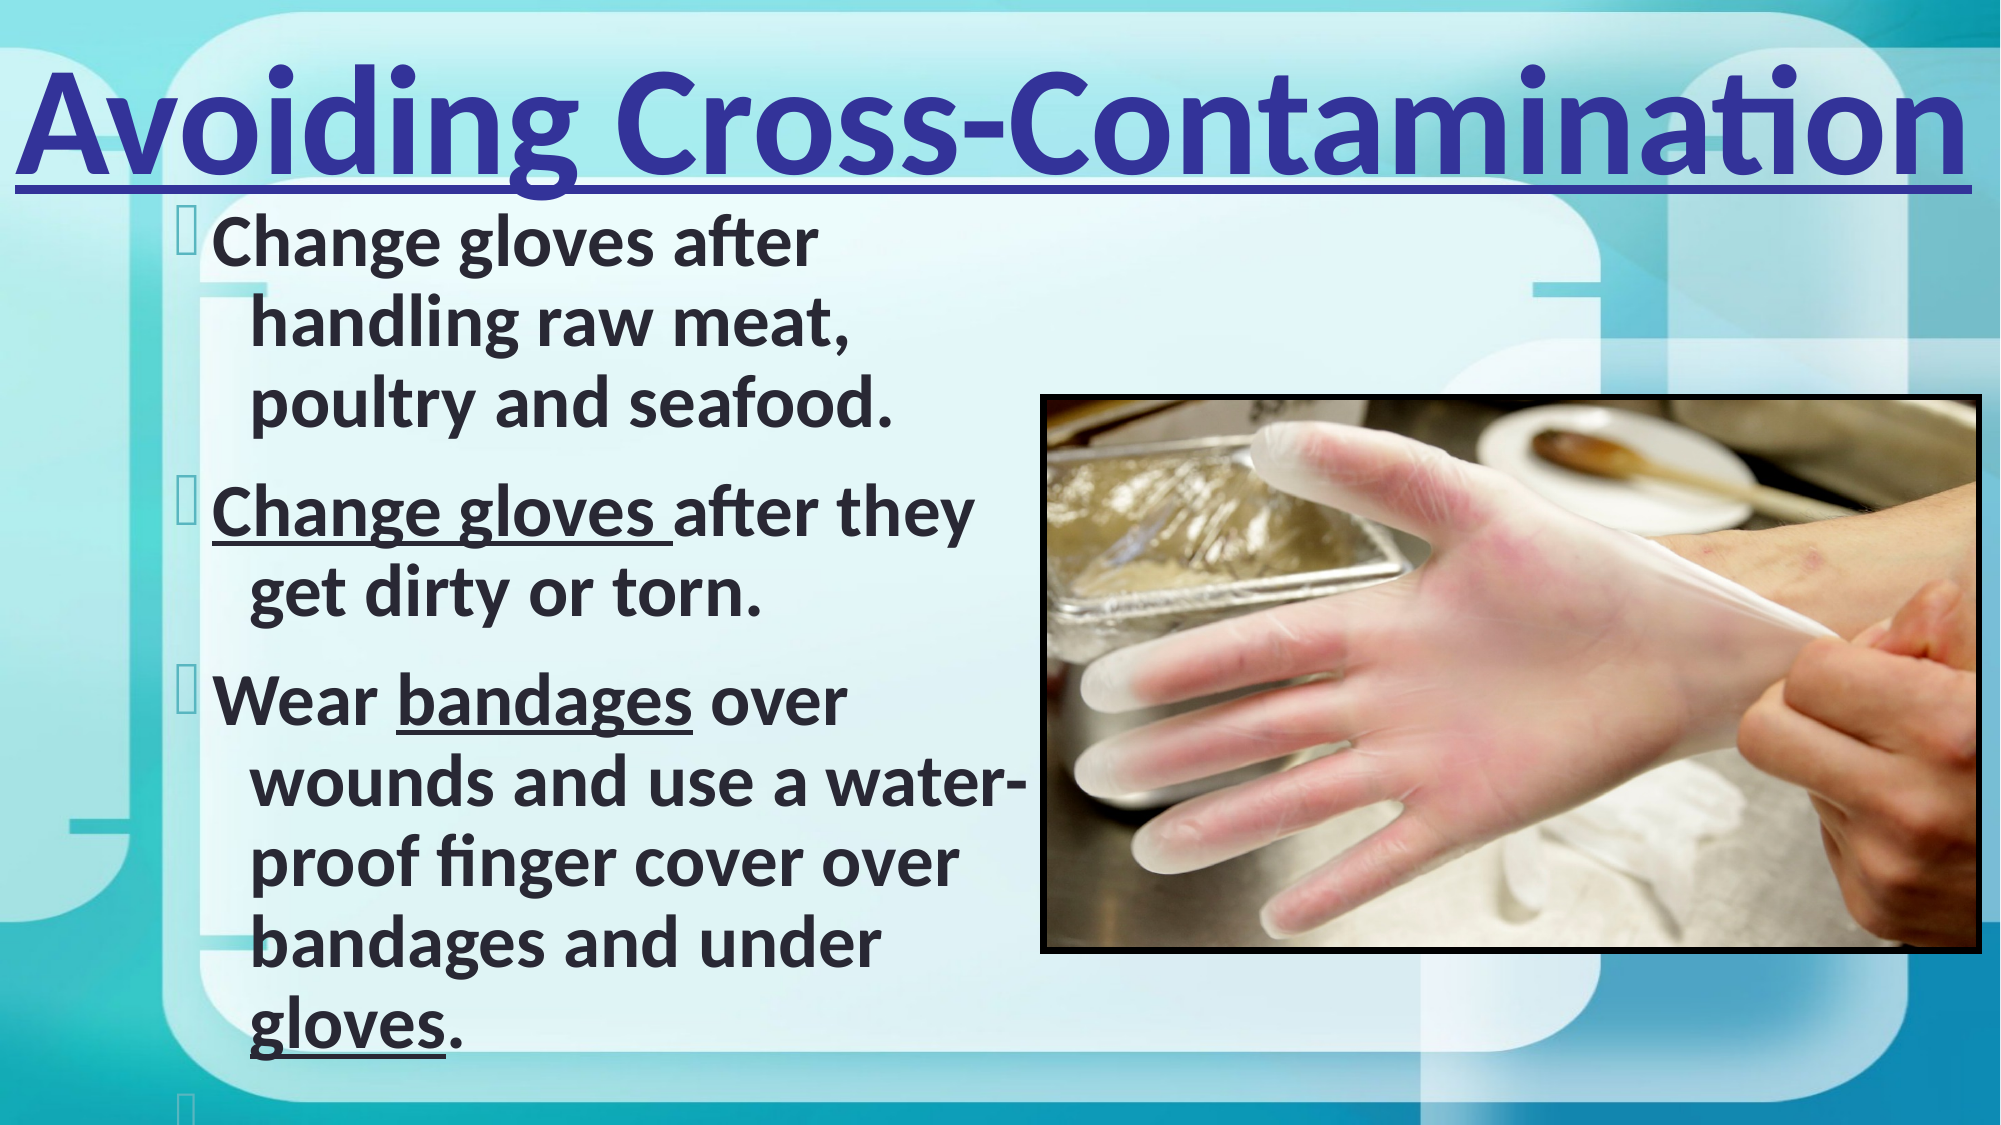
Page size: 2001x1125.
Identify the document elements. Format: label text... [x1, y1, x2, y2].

picture [1046, 399, 1976, 948]
list Change gloves after handling raw meat, poultry and seafood. Change gloves after they get dirty or torn. Wear bandages over wounds and use a water-proof finger cover over bandages and under gloves. [159, 214, 1047, 1109]
title Avoiding Cross-Contamination [0, 0, 2000, 214]
